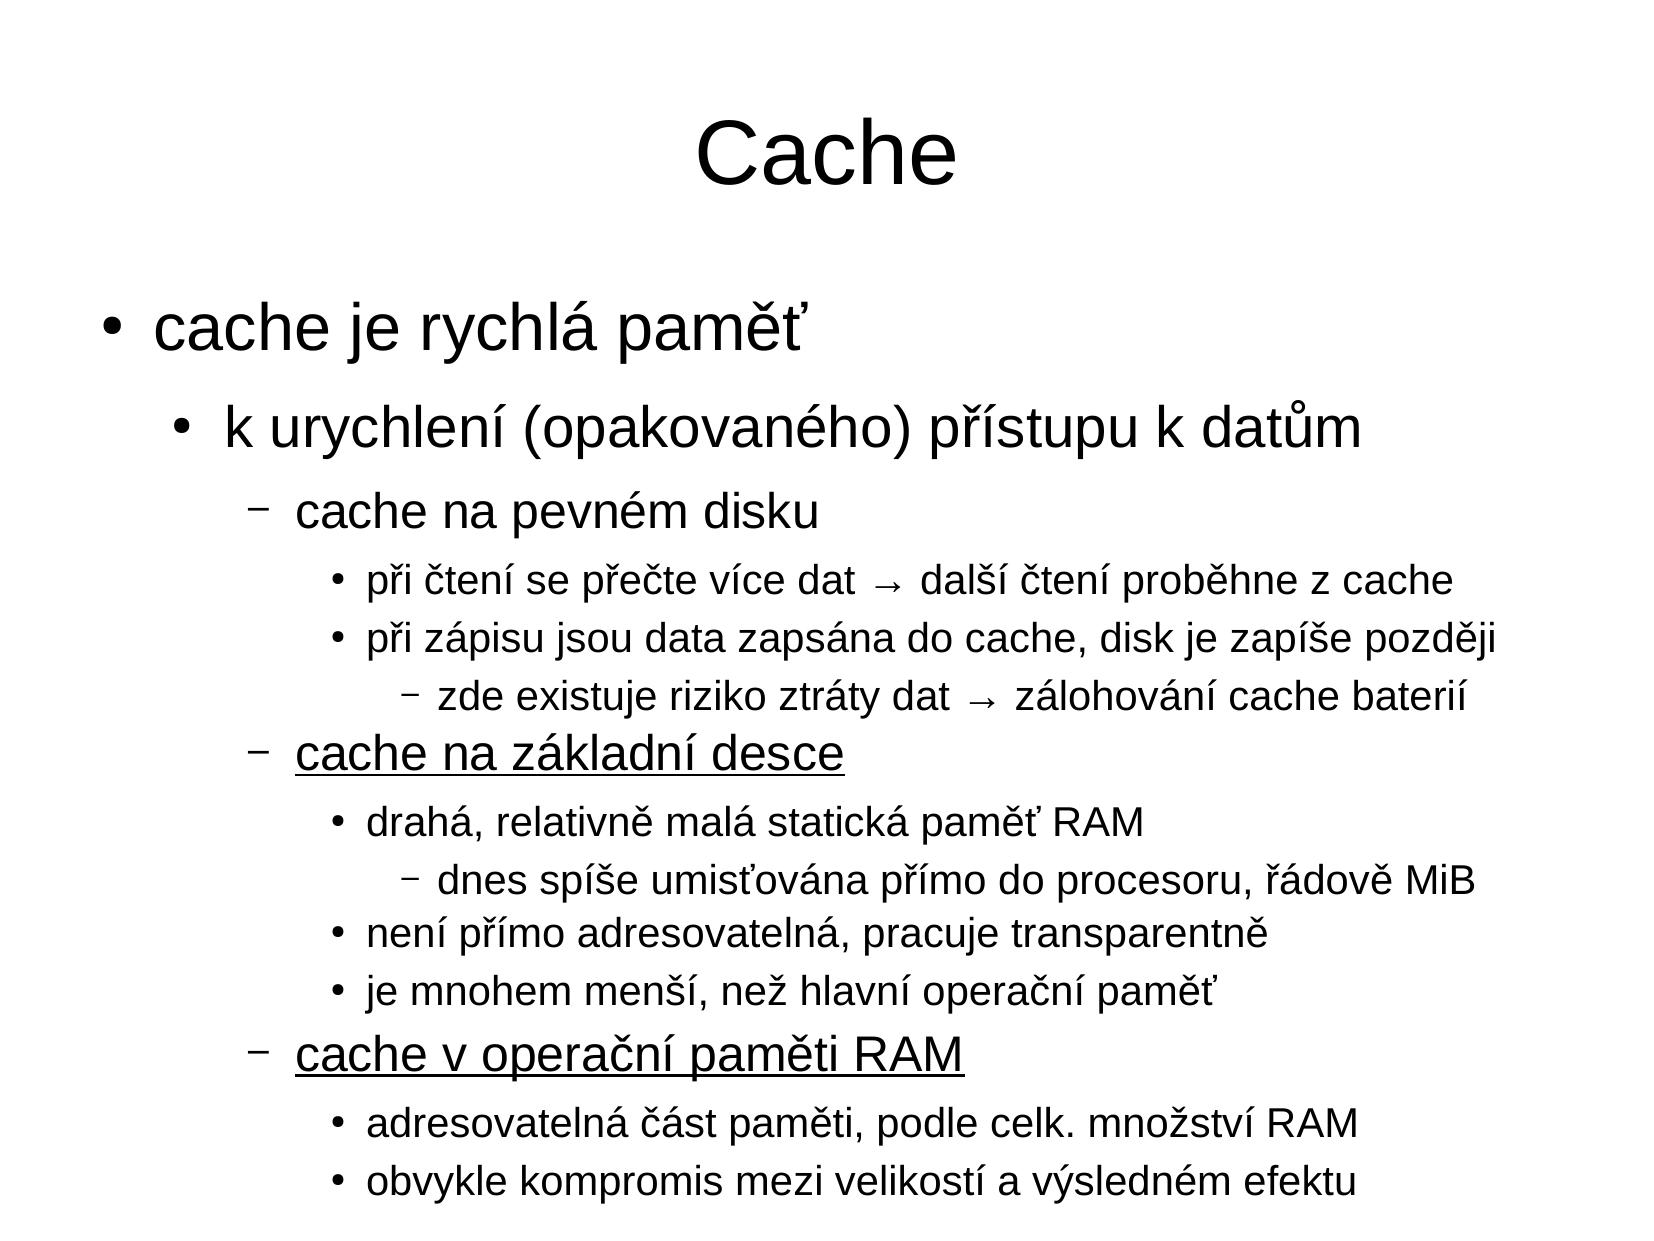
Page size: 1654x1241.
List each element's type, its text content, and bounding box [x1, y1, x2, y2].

title Cache [82, 49, 1571, 257]
list cache je rychlá paměť k urychlení (opakovaného) přístupu k datům cache na pevném disku při čtení se přečte více dat → další čtení proběhne z cache při zápisu jsou data zapsána do cache, disk je zapíše později zde existuje riziko ztráty dat → zálohování cache baterií cache na základní desce drahá, relativně malá statická paměť RAM dnes spíše umisťována přímo do procesoru, řádově MiB není přímo adresovatelná, pracuje transparentně je mnohem menší, než hlavní operační paměť cache v operační paměti RAM adresovatelná část paměti, podle celk. množství RAM obvykle kompromis mezi velikostí a výsledném efektu [82, 290, 1571, 1207]
